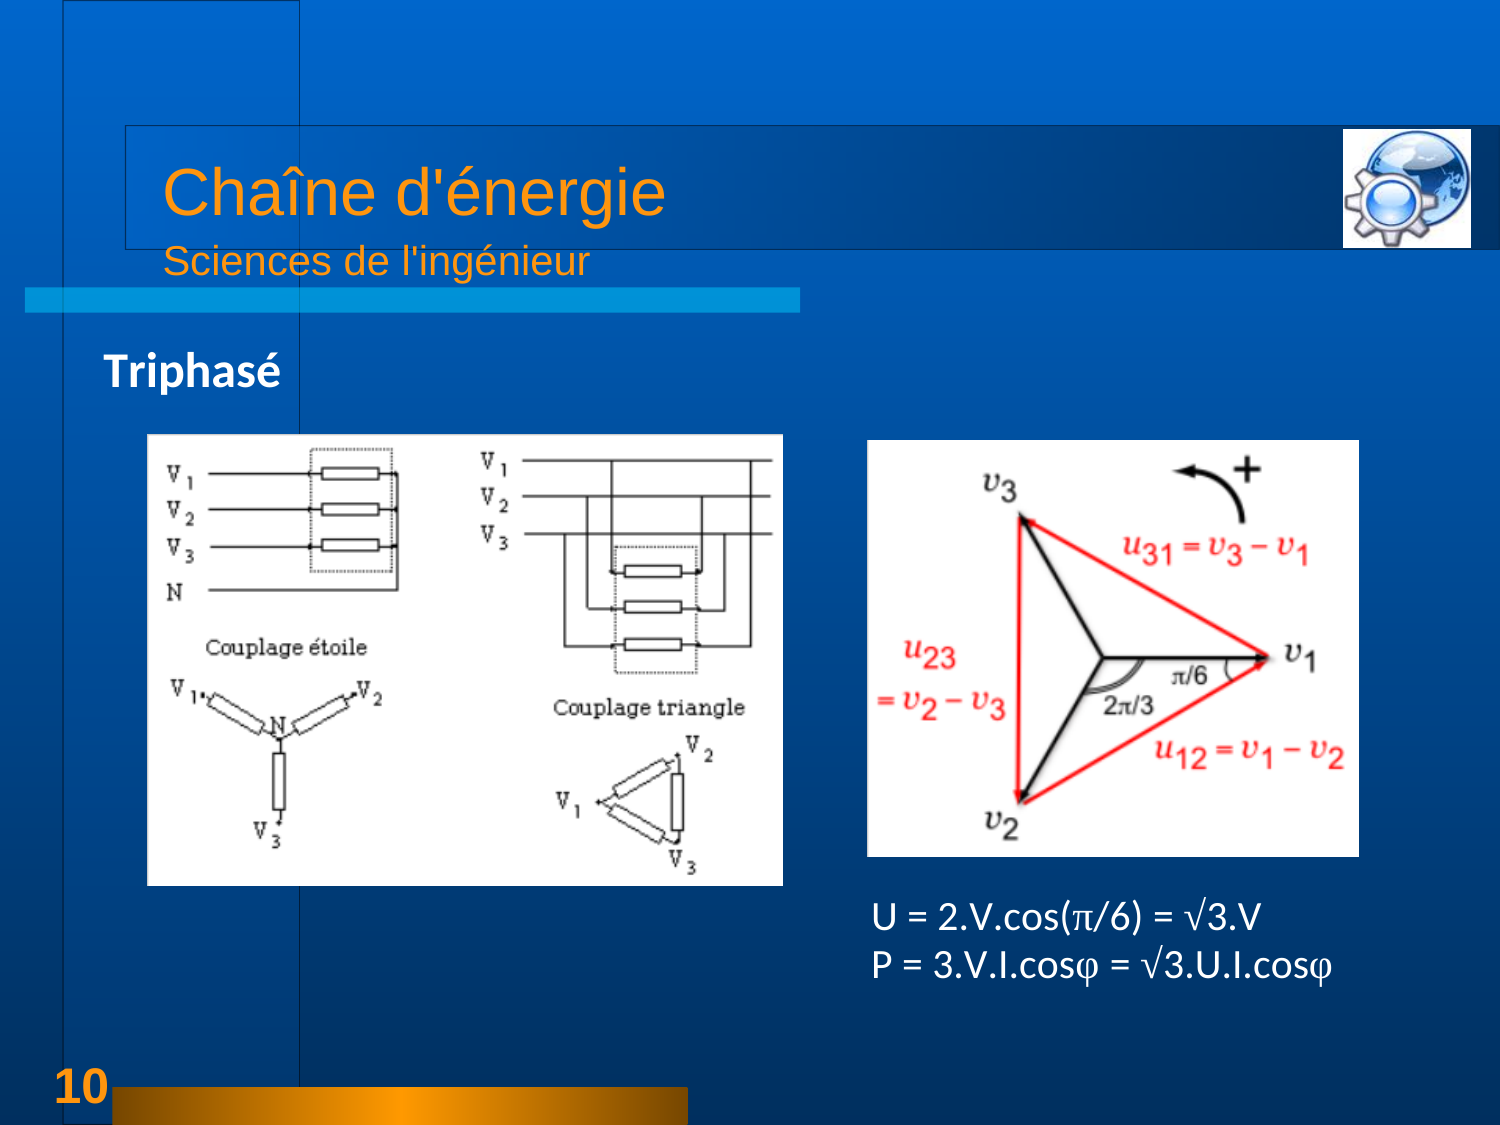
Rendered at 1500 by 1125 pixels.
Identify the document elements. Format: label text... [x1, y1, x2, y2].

text_box Triphasé [88, 342, 739, 470]
text_box U = 2.V.cos(π/6) = √3.V P = 3.V.I.cosφ = √3.U.I.cosφ [856, 885, 1447, 1034]
picture [867, 440, 1359, 857]
picture [147, 434, 783, 886]
picture [1343, 129, 1471, 248]
